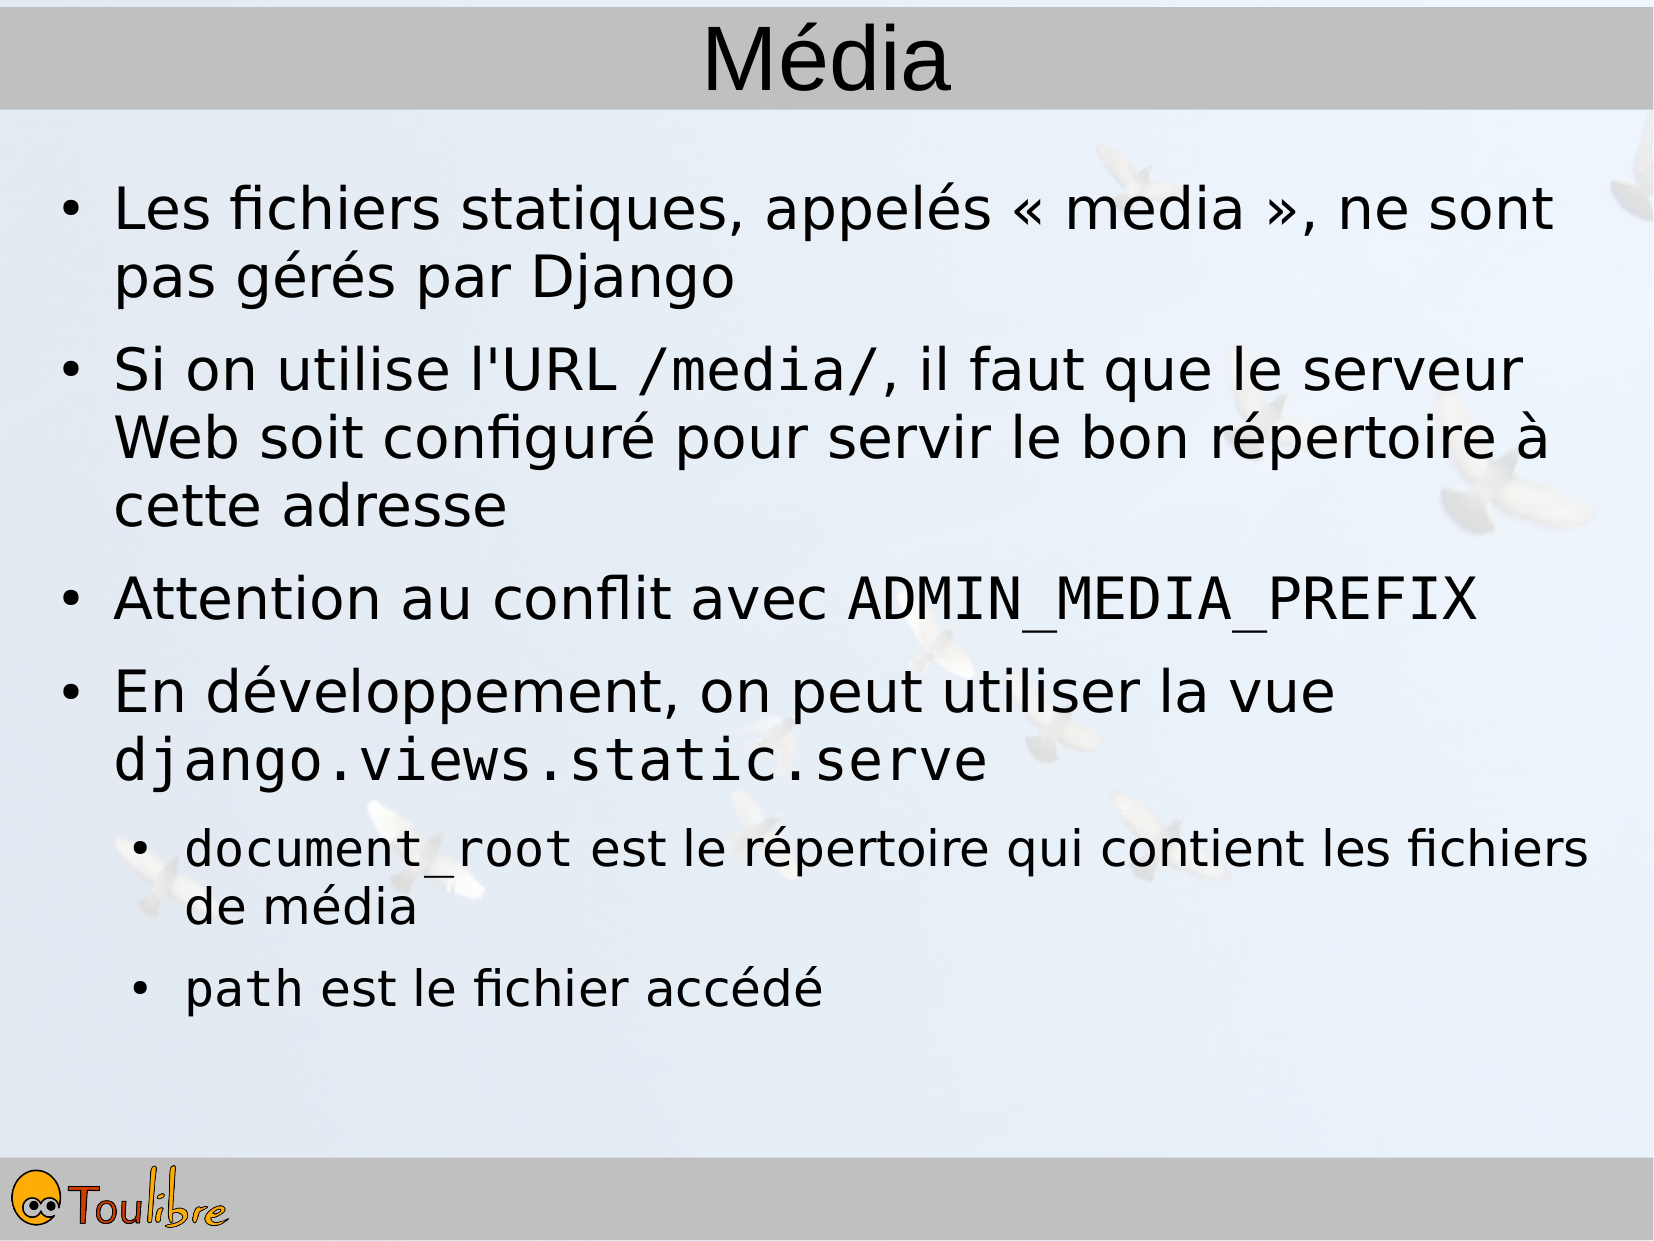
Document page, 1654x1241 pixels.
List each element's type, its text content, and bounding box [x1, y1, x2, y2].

title Média [0, 7, 1654, 110]
list Les fichiers statiques, appelés « media », ne sont pas gérés par Django Si on utilise l'URL /media/, il faut que le serveur Web soit configuré pour servir le bon répertoire à cette adresse Attention au conflit avec ADMIN_MEDIA_PREFIX En développement, on peut utiliser la vue django.views.static.serve document_root est le répertoire qui contient les fichiers de média path est le fichier accédé [42, 175, 1601, 1107]
picture [11, 1165, 229, 1228]
